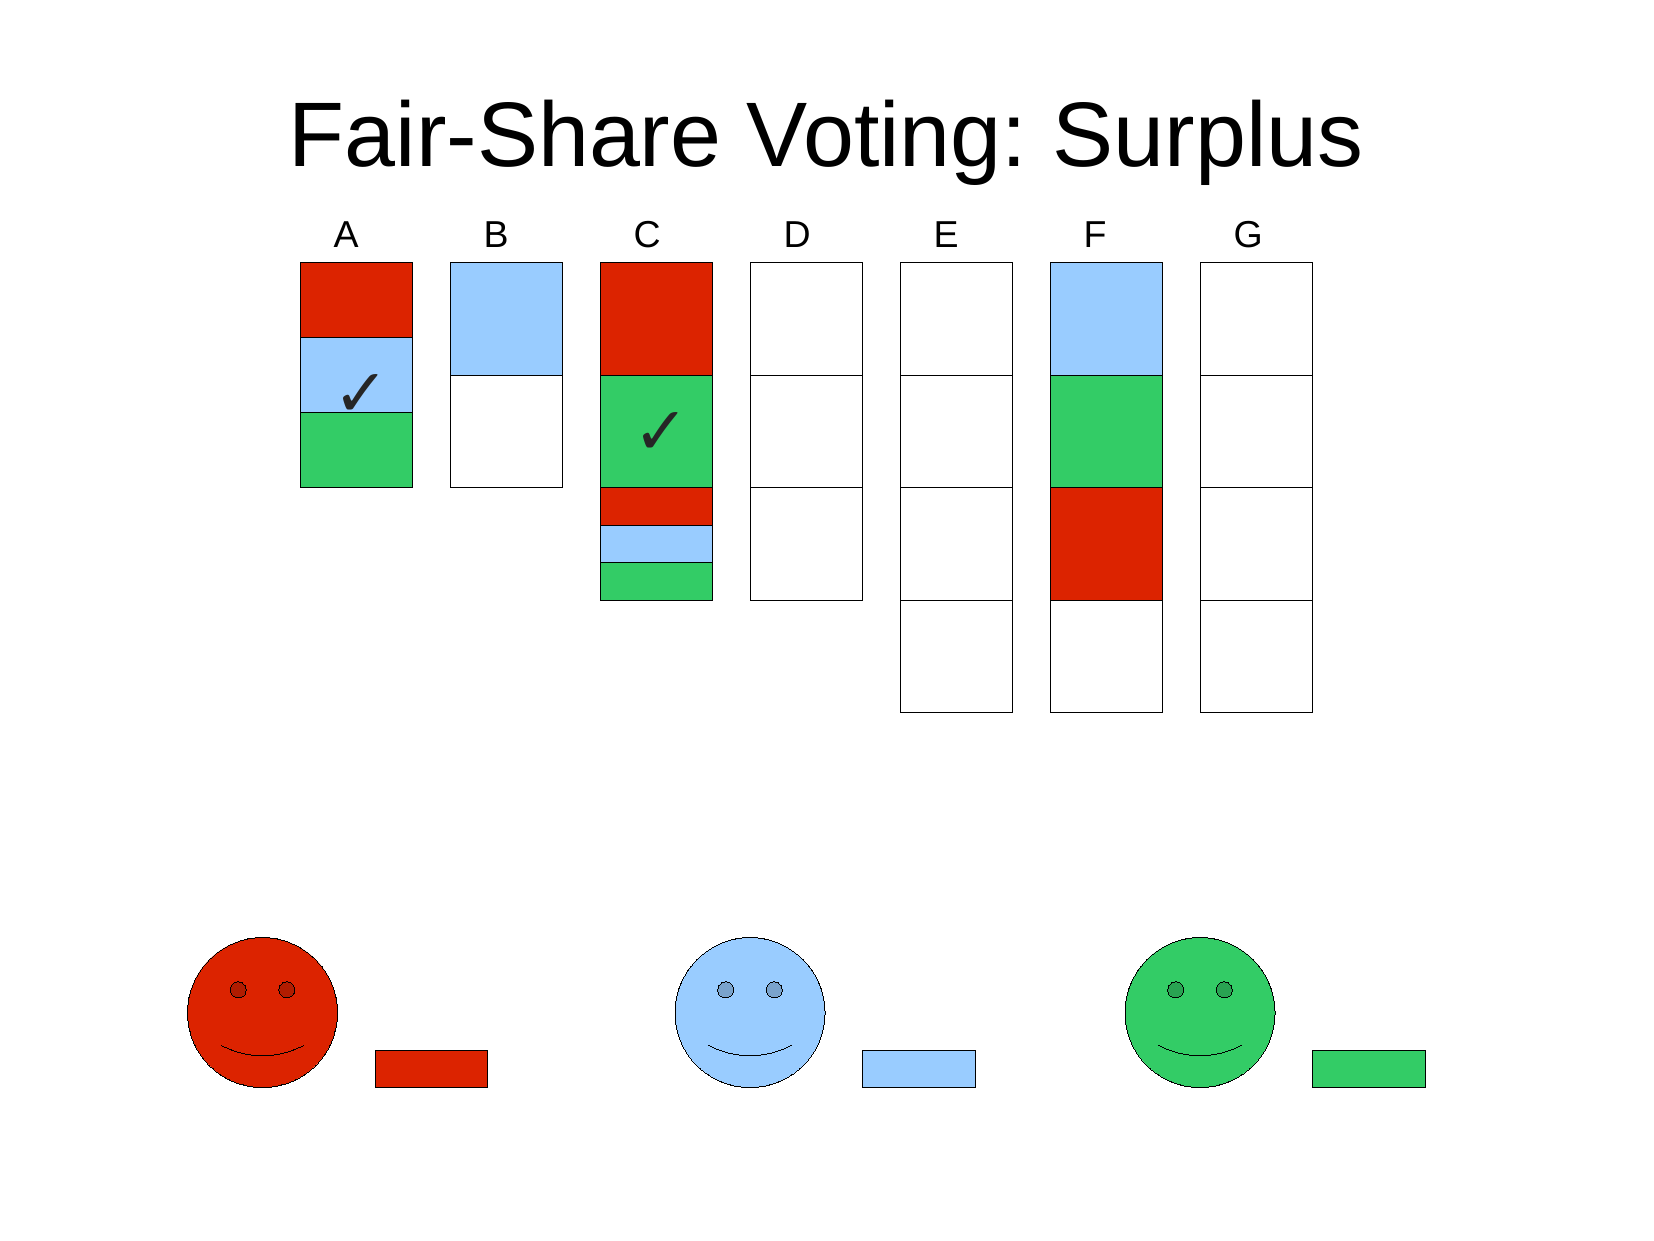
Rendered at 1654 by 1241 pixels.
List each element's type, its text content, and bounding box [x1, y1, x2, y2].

text_box A [318, 206, 376, 264]
text_box G [1218, 205, 1276, 263]
text_box [187, 937, 338, 1088]
text_box D [768, 205, 826, 263]
text_box C [618, 205, 675, 263]
text_box [300, 262, 413, 488]
text_box [675, 937, 826, 1088]
text_box E [918, 206, 975, 264]
text_box [1200, 262, 1313, 713]
text_box [600, 262, 713, 601]
text_box [1312, 1050, 1426, 1088]
text_box [900, 262, 1013, 713]
text_box ✓ [618, 376, 713, 469]
text_box [862, 1050, 976, 1088]
text_box [375, 1050, 488, 1088]
title Fair-Share Voting: Surplus [82, 31, 1571, 239]
text_box [1125, 937, 1276, 1088]
text_box ✓ [318, 337, 413, 431]
text_box B [468, 206, 526, 264]
text_box [1050, 262, 1163, 713]
text_box [750, 262, 863, 601]
text_box F [1068, 206, 1126, 264]
text_box [450, 262, 563, 488]
